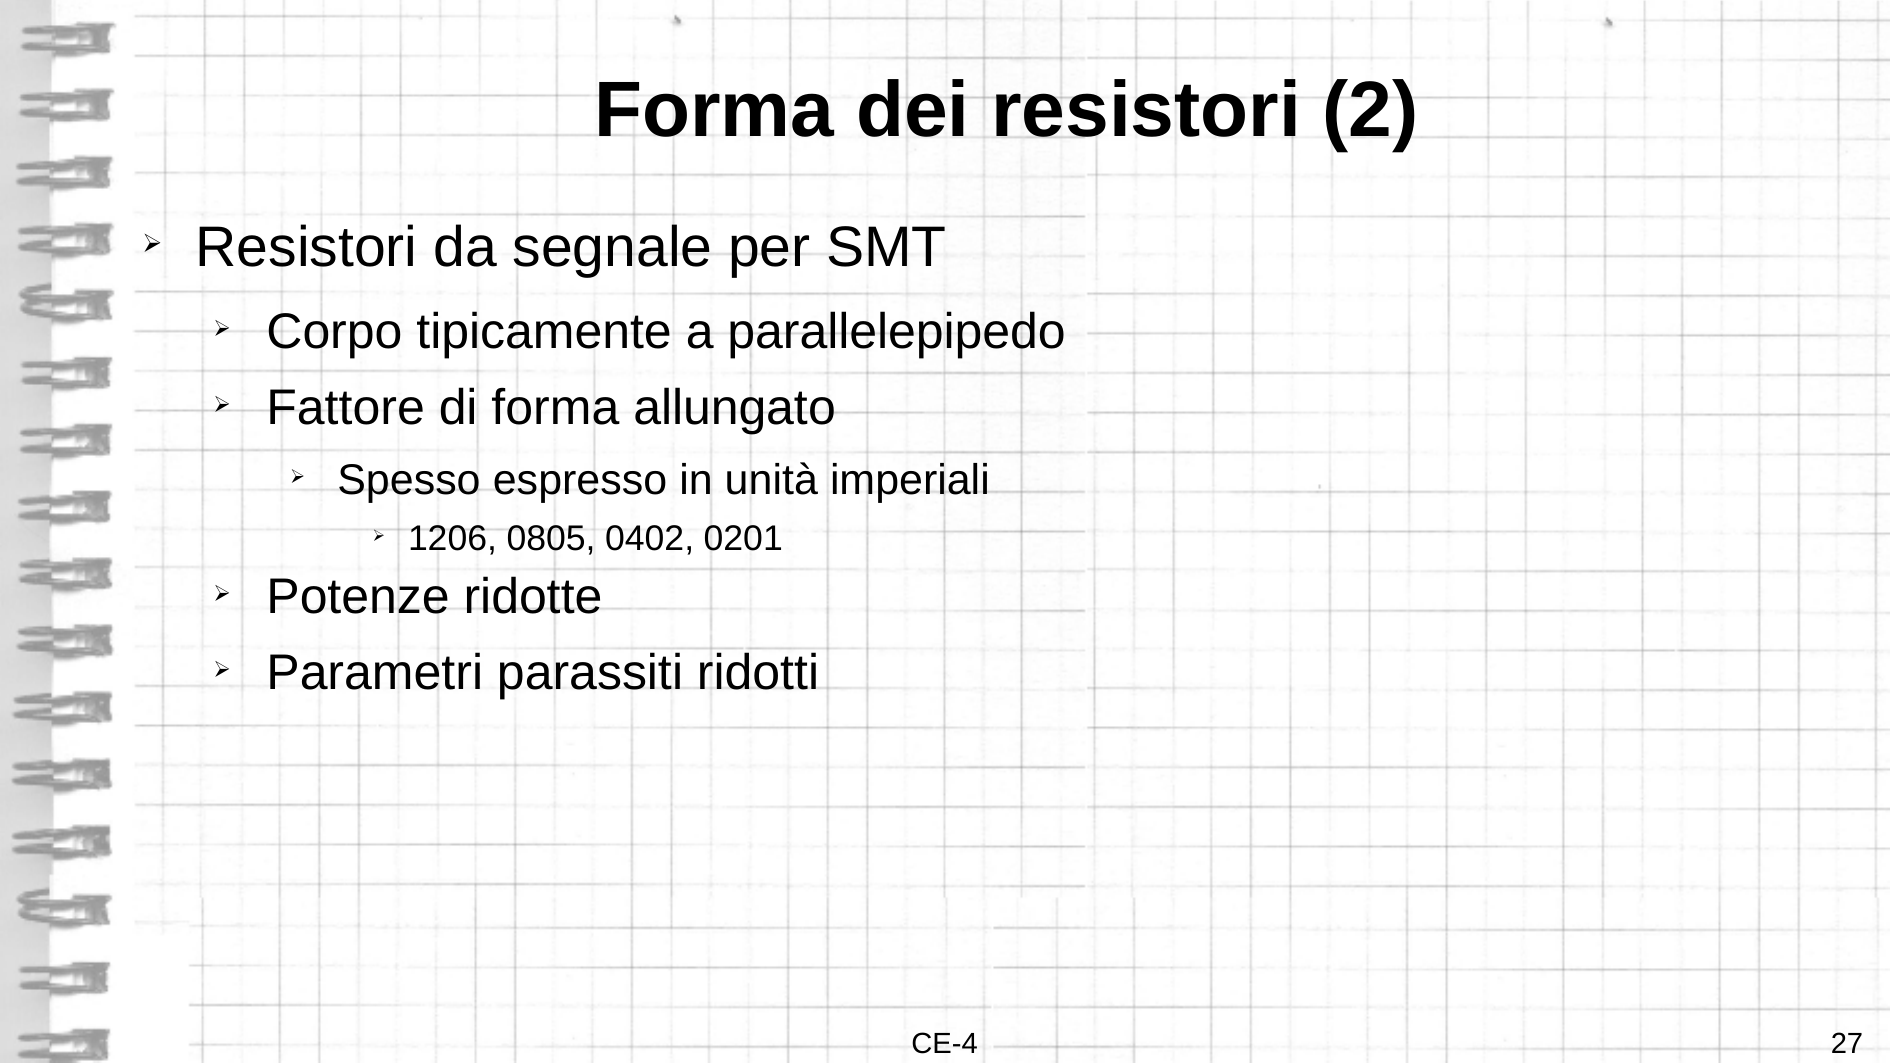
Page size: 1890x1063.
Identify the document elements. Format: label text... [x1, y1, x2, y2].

picture [0, 0, 1890, 1063]
title Forma dei resistori (2) [124, 20, 1890, 198]
list Resistori da segnale per SMT Corpo tipicamente a parallelepipedo Fattore di forma allungato Spesso espresso in unità imperiali 1206, 0805, 0402, 0201 Potenze ridotte Parametri parassiti ridotti [124, 214, 1890, 832]
